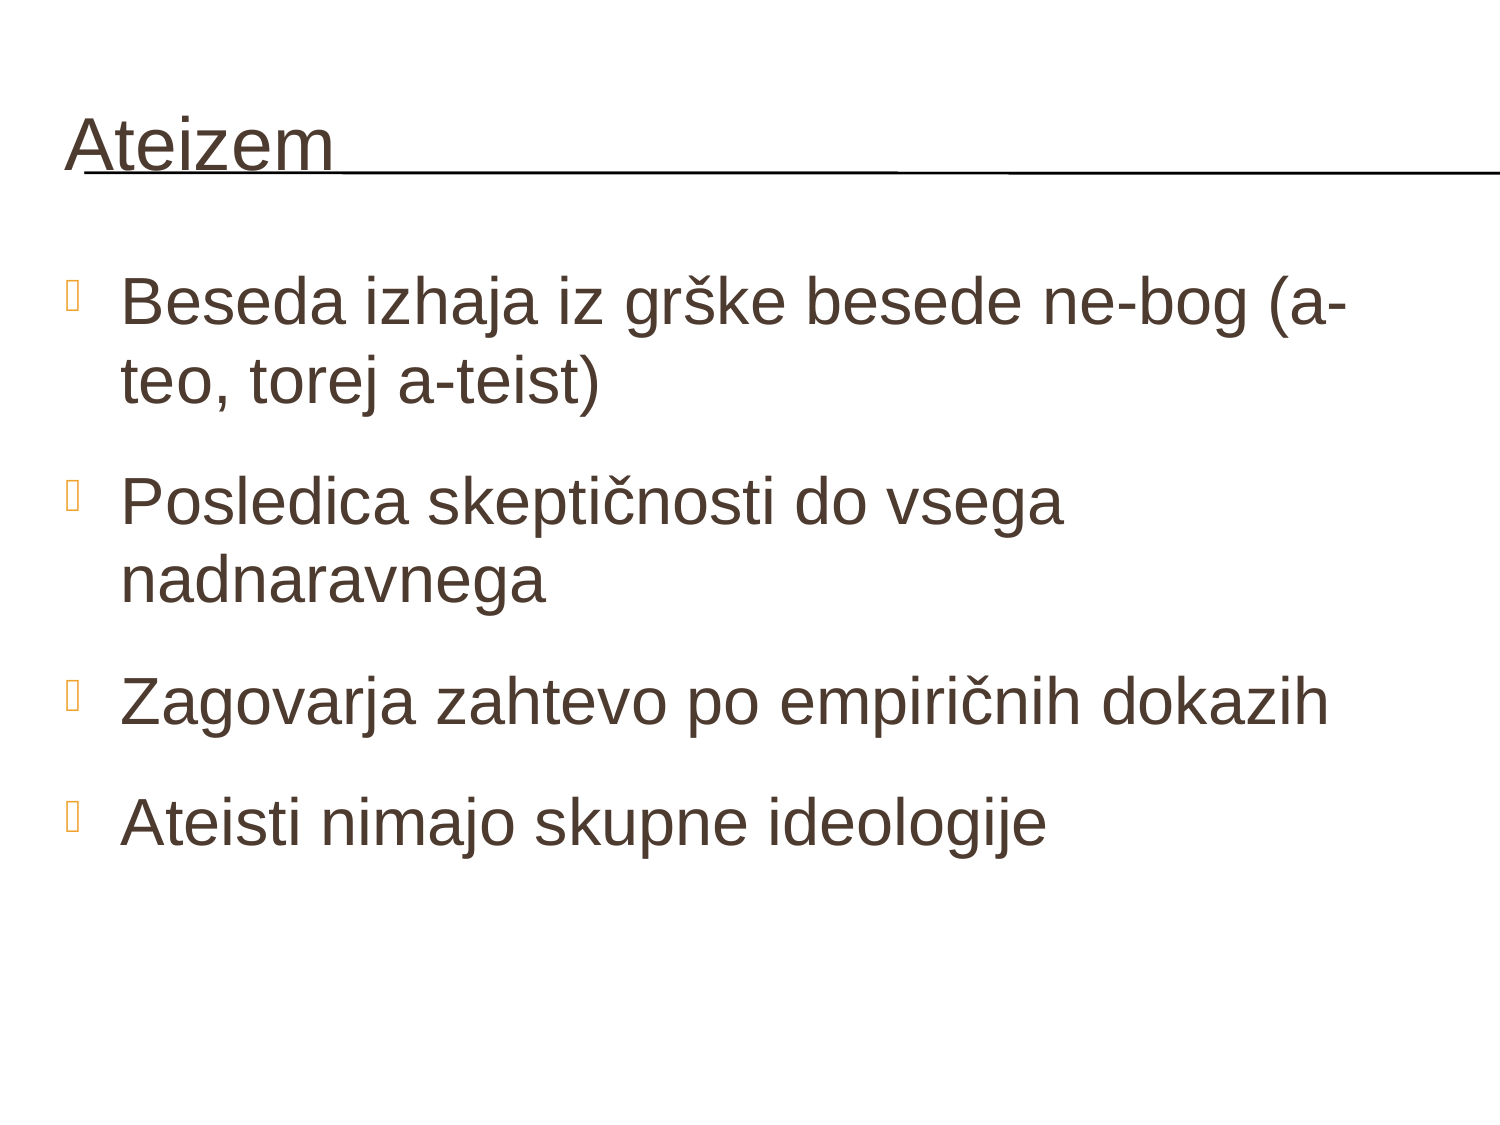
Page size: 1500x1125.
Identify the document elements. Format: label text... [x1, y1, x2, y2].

title Ateizem [50, 75, 1475, 213]
text_box Beseda izhaja iz grške besede ne-bog (a-teo, torej a-teist)‏ Posledica skeptičnosti do vsega nadnaravnega Zagovarja zahtevo po empiričnih dokazih Ateisti nimajo skupne ideologije [49, 254, 1475, 1055]
